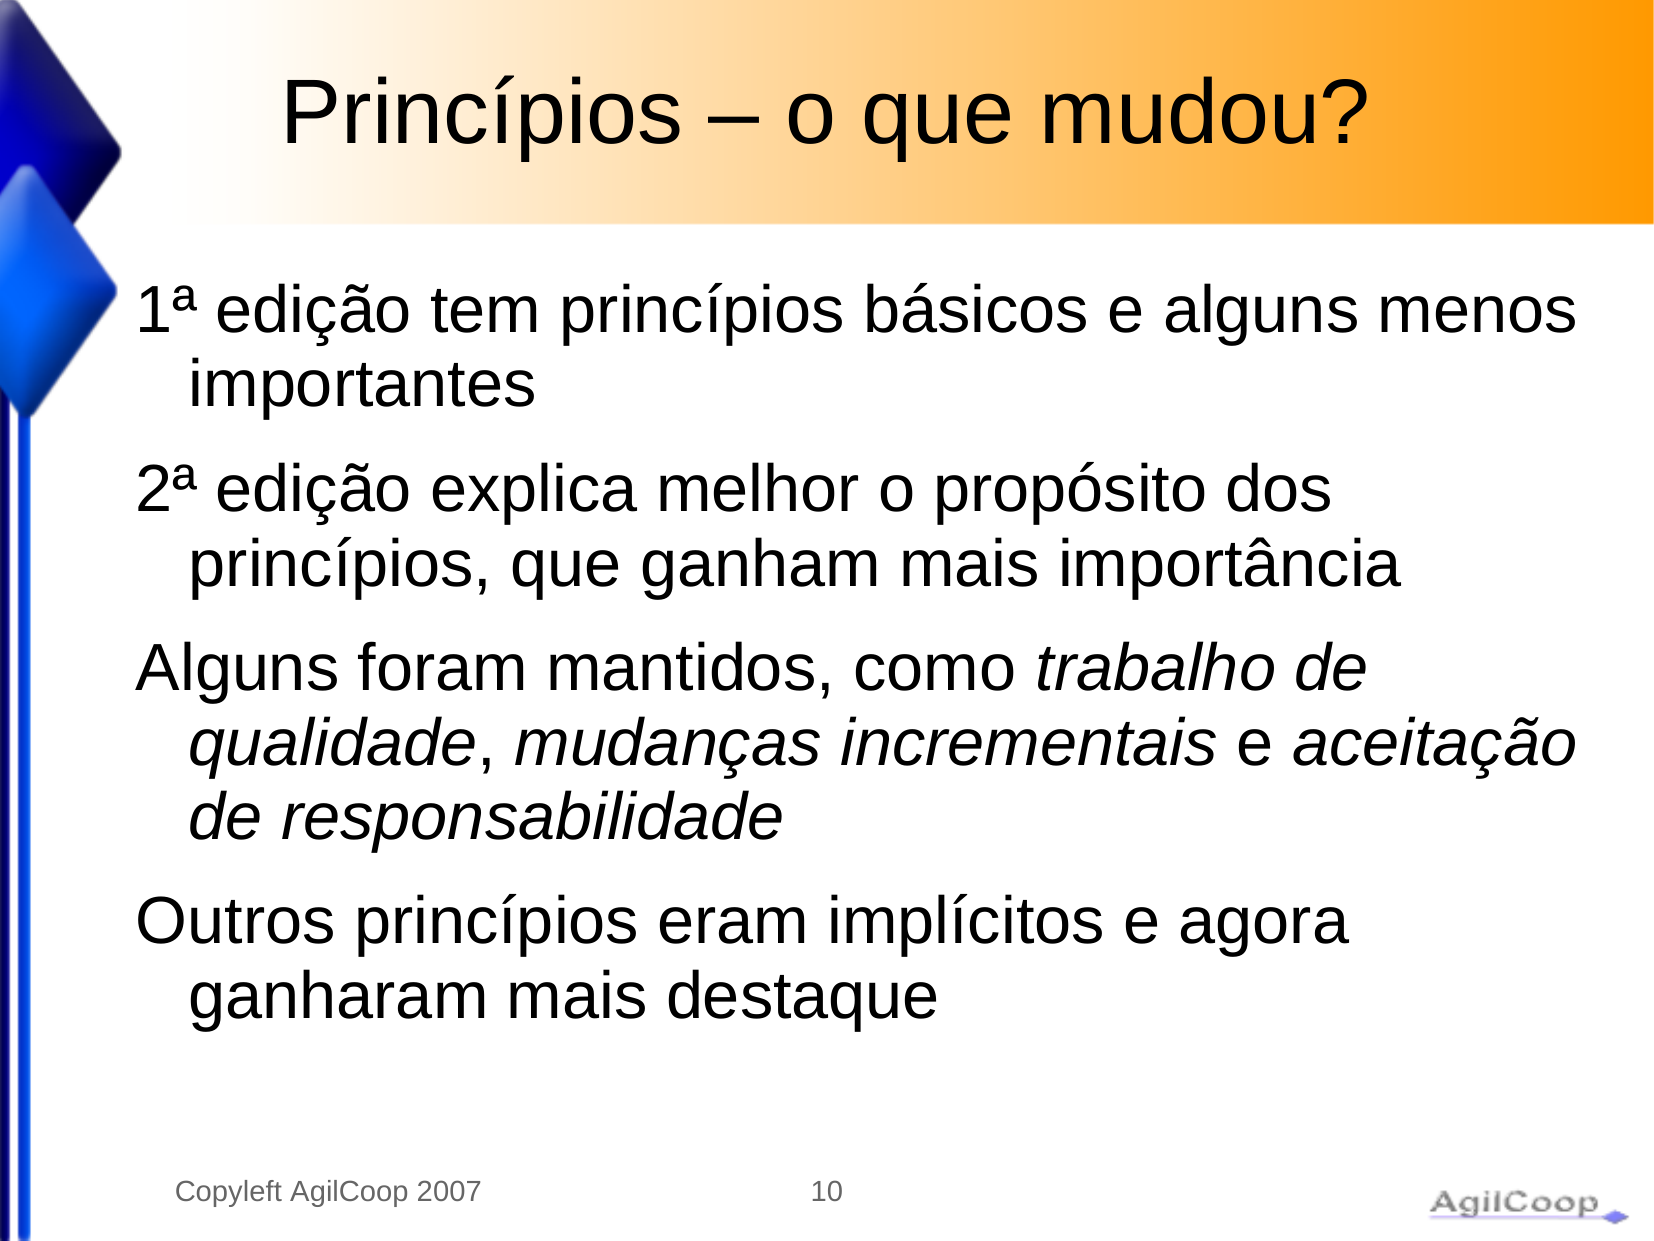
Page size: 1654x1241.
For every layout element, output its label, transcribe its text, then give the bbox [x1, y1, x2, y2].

title Princípios – o que mudou? [82, 8, 1571, 216]
picture [0, 0, 1654, 1241]
list 1ª edição tem princípios básicos e alguns menos importantes 2ª edição explica melhor o propósito dos princípios, que ganham mais importância Alguns foram mantidos, como trabalho de qualidade, mudanças incrementais e aceitação de responsabilidade Outros princípios eram implícitos e agora ganharam mais destaque [118, 271, 1607, 1123]
